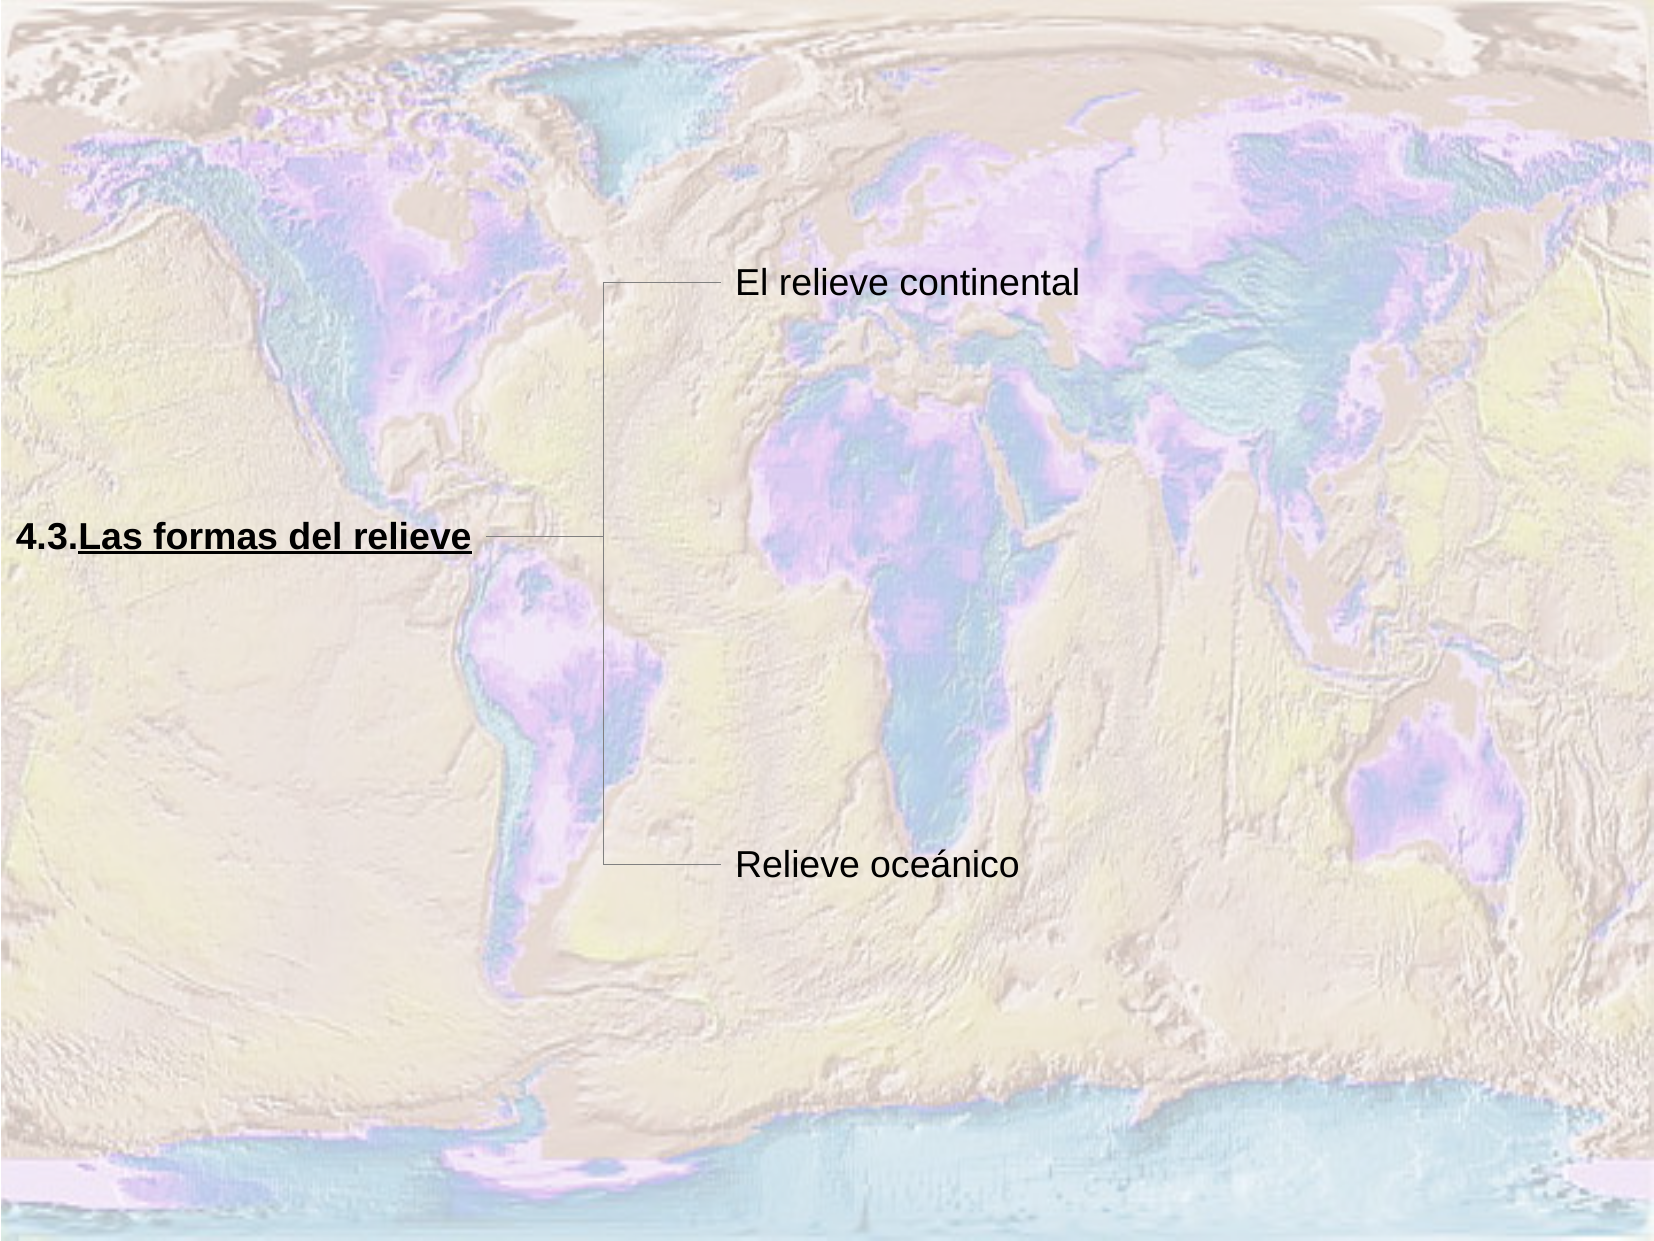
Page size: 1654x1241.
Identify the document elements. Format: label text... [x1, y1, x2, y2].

text_box 4.3.Las formas del relieve [1, 507, 487, 566]
picture [1, 0, 1654, 1241]
text_box El relieve continental [720, 253, 1096, 311]
text_box Relieve oceánico [720, 836, 1035, 893]
